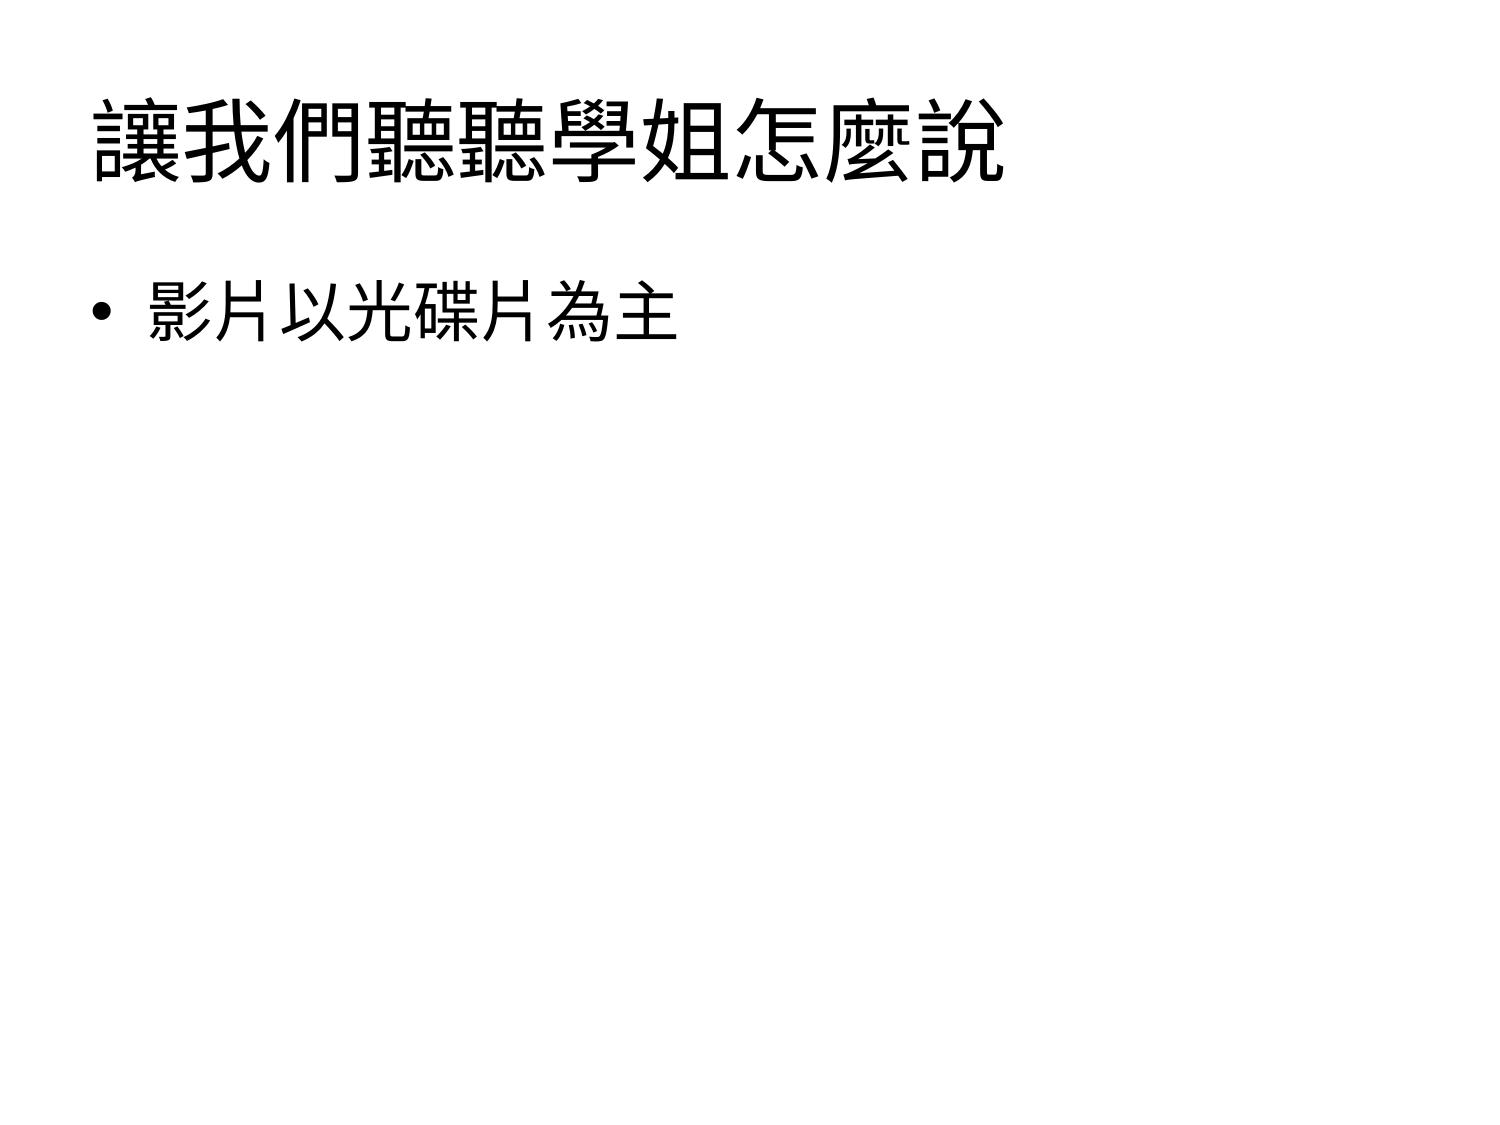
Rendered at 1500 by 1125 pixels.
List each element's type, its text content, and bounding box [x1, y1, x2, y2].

list 影片以光碟片為主 [75, 262, 1425, 1005]
title 讓我們聽聽學姐怎麼說 [75, 45, 1425, 233]
